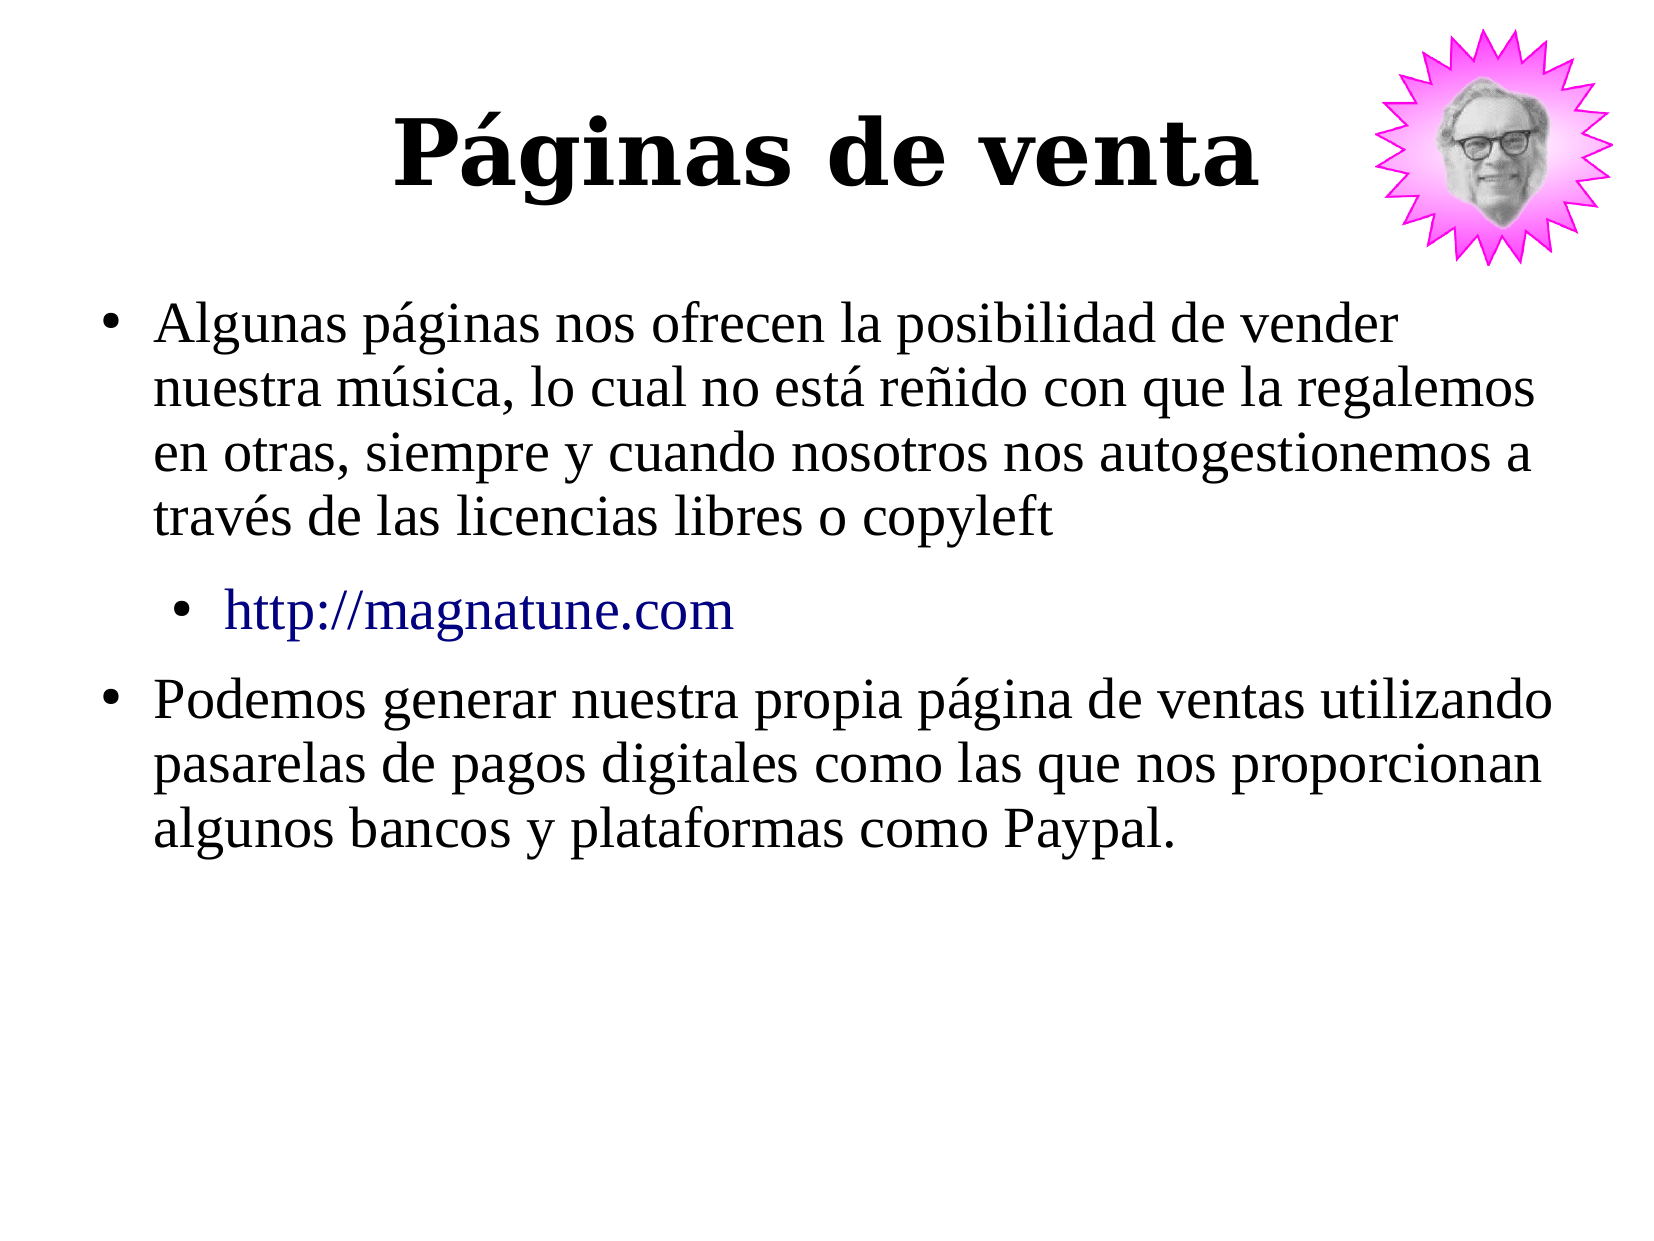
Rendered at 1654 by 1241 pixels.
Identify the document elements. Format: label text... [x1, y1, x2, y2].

picture [1375, 29, 1613, 266]
title Páginas de venta [82, 49, 1375, 257]
list Algunas páginas nos ofrecen la posibilidad de vender nuestra música, lo cual no está reñido con que la regalemos en otras, siempre y cuando nosotros nos autogestionemos a través de las licencias libres o copyleft http://magnatune.com Podemos generar nuestra propia página de ventas utilizando pasarelas de pagos digitales como las que nos proporcionan algunos bancos y plataformas como Paypal. [82, 290, 1571, 1109]
